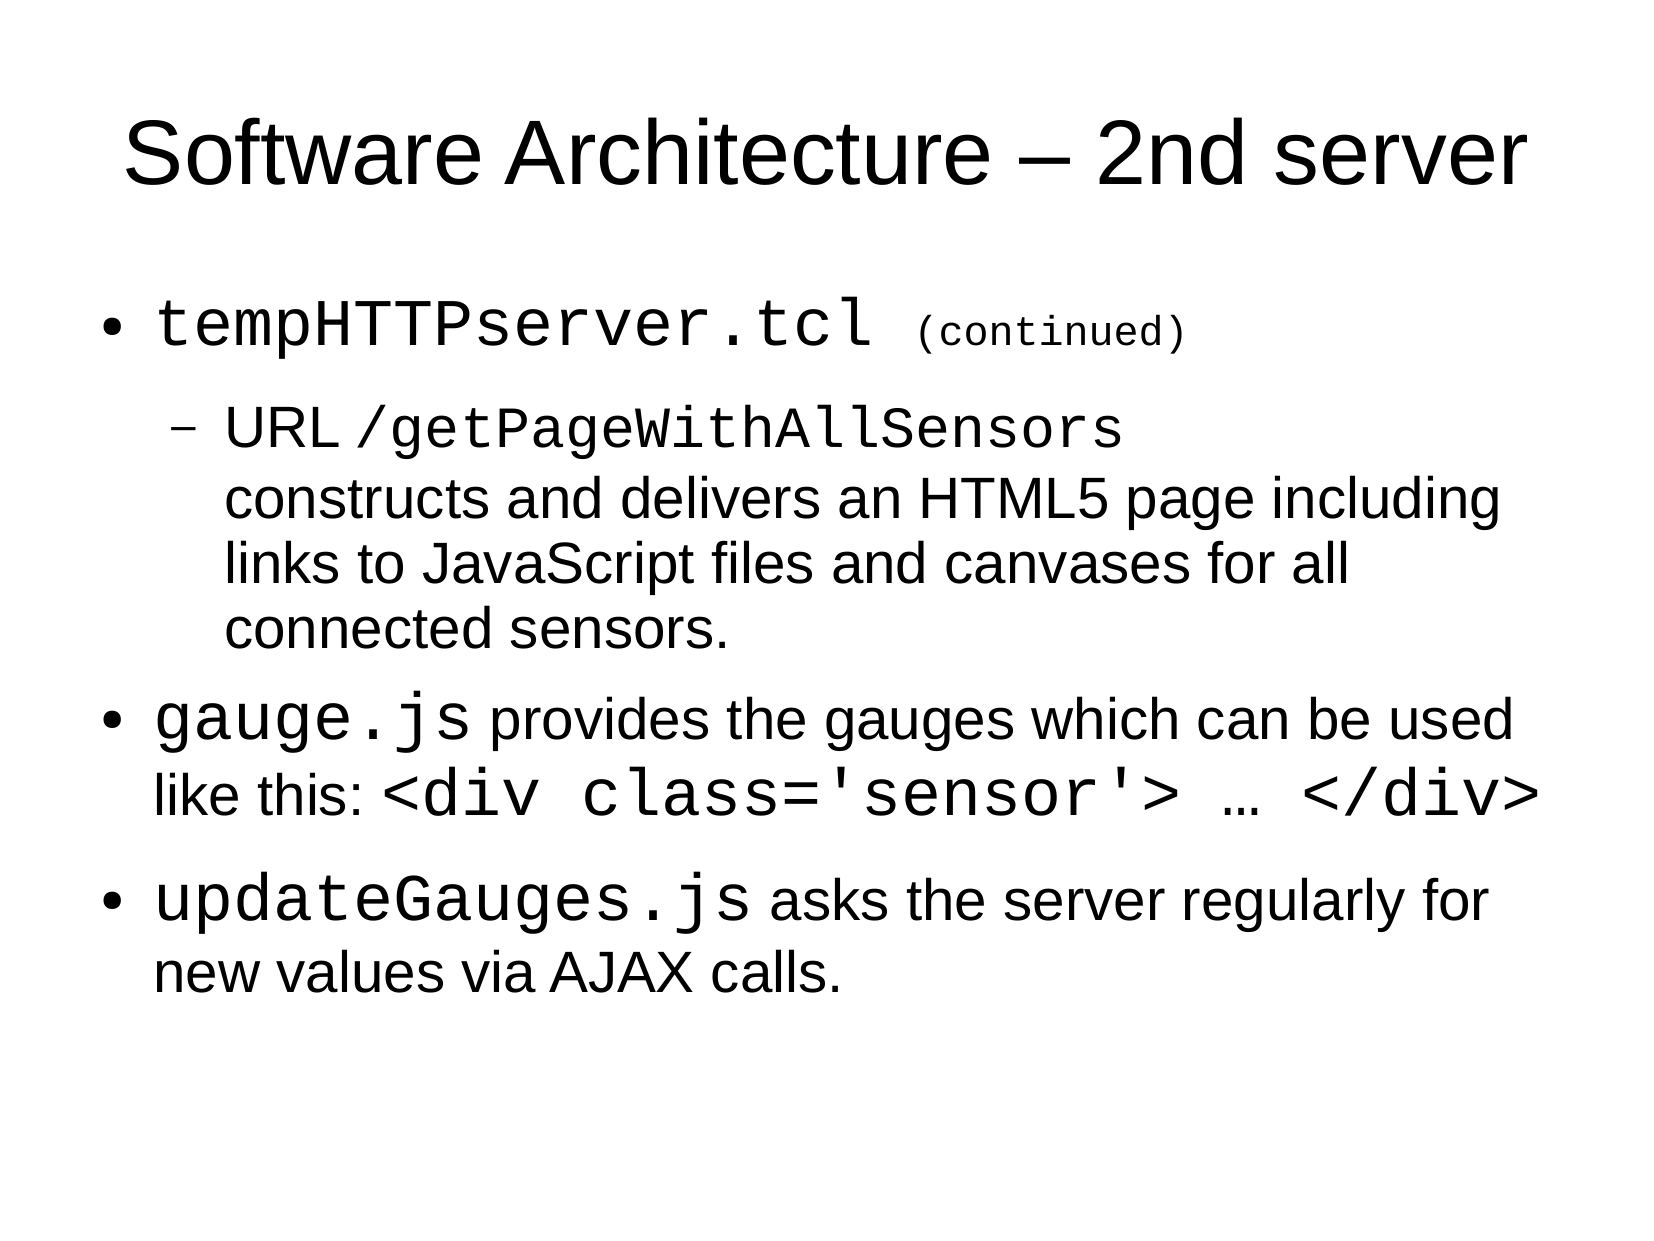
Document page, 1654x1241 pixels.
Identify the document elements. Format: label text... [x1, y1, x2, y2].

title Software Architecture – 2nd server [82, 49, 1571, 257]
list tempHTTPserver.tcl (continued) URL /getPageWithAllSensors constructs and delivers an HTML5 page including links to JavaScript files and canvases for all connected sensors. gauge.js provides the gauges which can be used like this: <div class='sensor'> … </div> updateGauges.js asks the server regularly for new values via AJAX calls. [82, 290, 1571, 1198]
